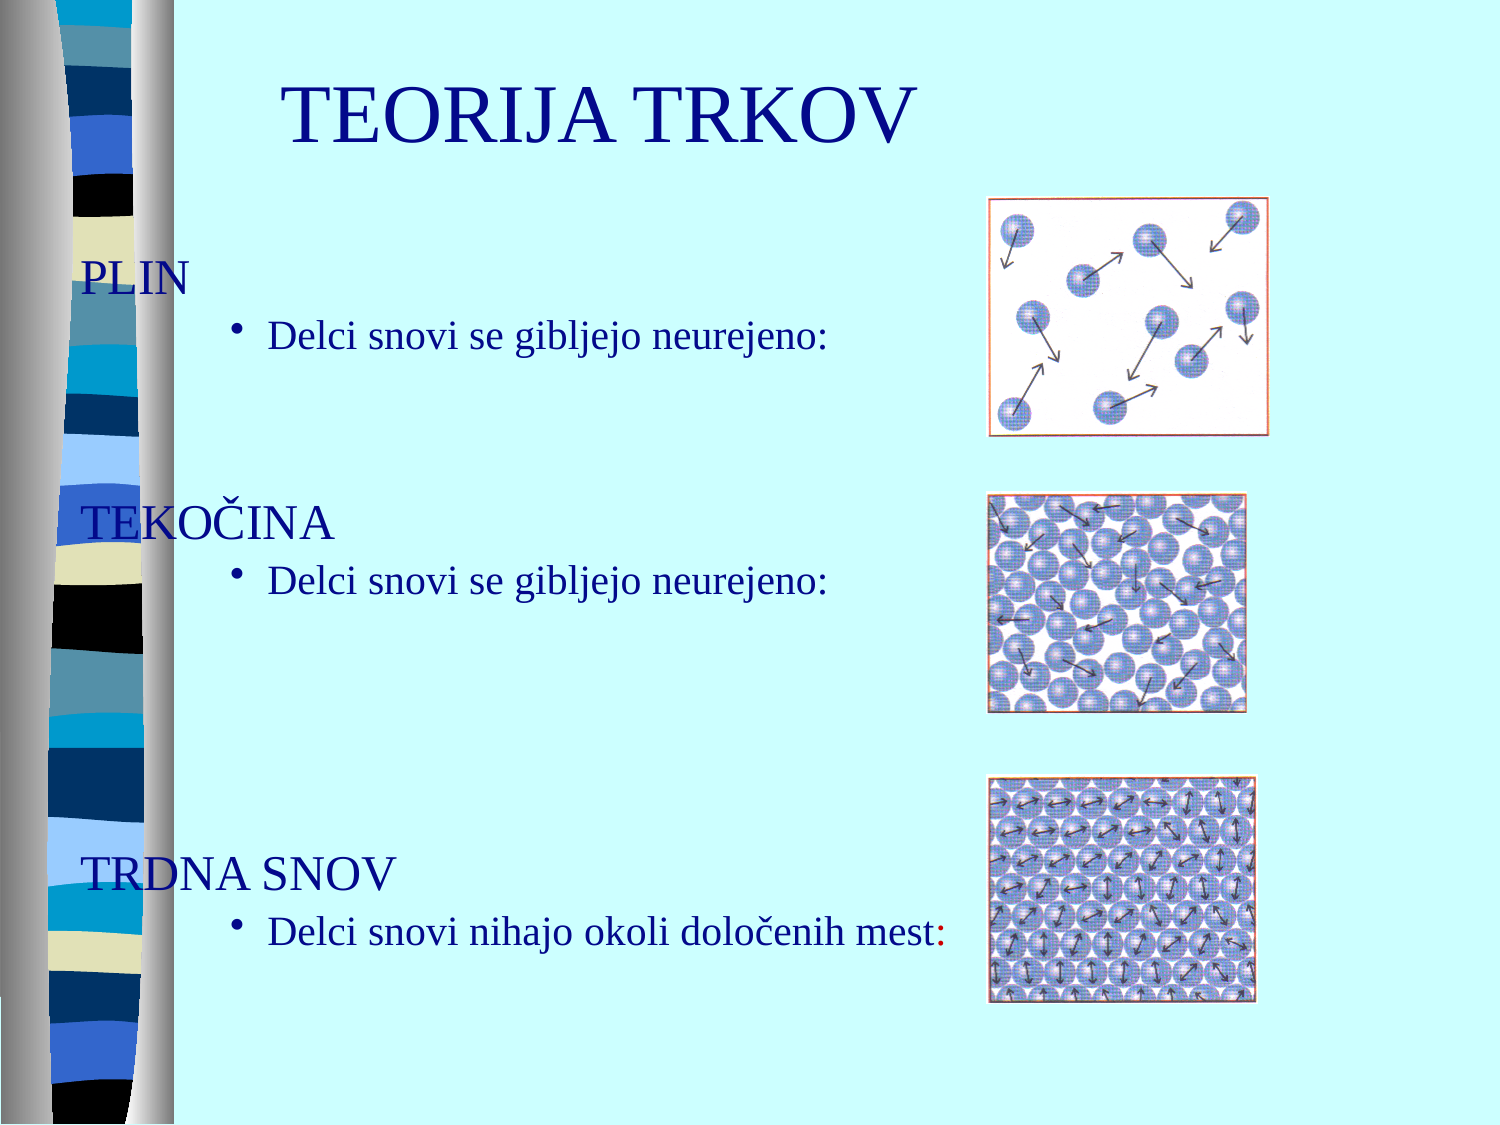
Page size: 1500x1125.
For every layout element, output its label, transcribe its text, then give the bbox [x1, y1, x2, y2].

list PLIN Delci snovi se gibljejo neurejeno: TEKOČINA Delci snovi se gibljejo neurejeno: TRDNA SNOV Delci snovi nihajo okoli določenih mest: [64, 243, 1340, 919]
title TEORIJA TRKOV [265, 42, 1036, 176]
picture [986, 491, 1247, 714]
picture [986, 774, 1258, 1004]
picture [986, 196, 1270, 437]
